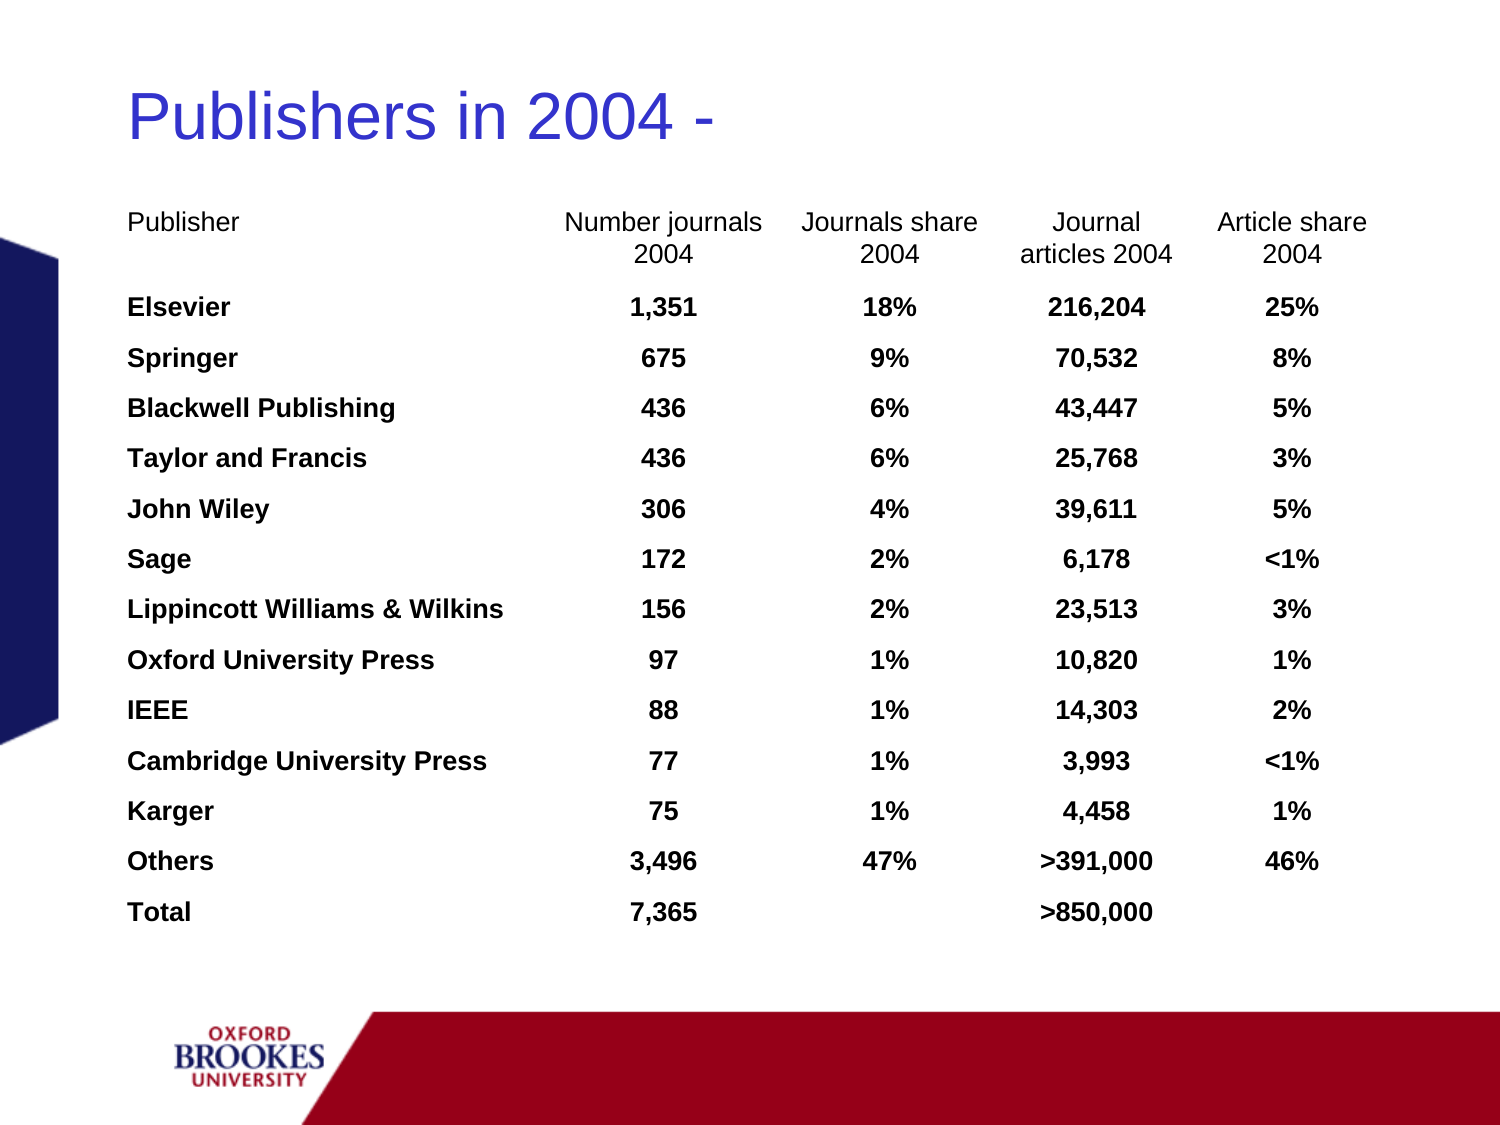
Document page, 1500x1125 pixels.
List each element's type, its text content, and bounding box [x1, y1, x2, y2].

table_cell 675 [543, 332, 783, 383]
table_cell <1% [1197, 534, 1387, 584]
table_cell 1% [1197, 635, 1387, 685]
table_cell 436 [543, 433, 783, 483]
table_cell 47% [783, 836, 996, 886]
title Publishers in 2004 - [112, 56, 1388, 170]
table_cell 25,768 [996, 433, 1197, 483]
table_cell John Wiley [112, 483, 543, 534]
table_cell [1197, 886, 1387, 947]
table_cell Karger [112, 786, 543, 836]
table_cell 1% [1197, 786, 1387, 836]
table_header Journal articles 2004 [996, 196, 1197, 282]
table_cell 7,365 [543, 886, 783, 947]
table_cell 216,204 [996, 282, 1197, 332]
table_cell 172 [543, 534, 783, 584]
table_cell Taylor and Francis [112, 433, 543, 483]
table_cell 18% [783, 282, 996, 332]
table_header Number journals 2004 [543, 196, 783, 282]
table_cell [783, 886, 996, 947]
table_cell Cambridge University Press [112, 735, 543, 786]
table_cell 6,178 [996, 534, 1197, 584]
table_cell 88 [543, 685, 783, 735]
table_cell 70,532 [996, 332, 1197, 383]
table_cell IEEE [112, 685, 543, 735]
table_cell 2% [783, 534, 996, 584]
table_cell 306 [543, 483, 783, 534]
table_header Journals share 2004 [783, 196, 996, 282]
table_cell 39,611 [996, 483, 1197, 534]
table_cell 97 [543, 635, 783, 685]
table_cell 3% [1197, 584, 1387, 635]
table_cell 3,993 [996, 735, 1197, 786]
table_cell 4% [783, 483, 996, 534]
table_cell Total [112, 886, 543, 947]
table_header Publisher [112, 196, 543, 282]
table_cell 1,351 [543, 282, 783, 332]
table_cell <1% [1197, 735, 1387, 786]
table_cell 75 [543, 786, 783, 836]
table_cell 8% [1197, 332, 1387, 383]
table_cell Blackwell Publishing [112, 383, 543, 433]
table_cell 43,447 [996, 383, 1197, 433]
table_cell 46% [1197, 836, 1387, 886]
table_cell 1% [783, 735, 996, 786]
table_cell 1% [783, 685, 996, 735]
table_cell 6% [783, 433, 996, 483]
table_cell 2% [1197, 685, 1387, 735]
table_cell 5% [1197, 483, 1387, 534]
table_cell 9% [783, 332, 996, 383]
table_cell 436 [543, 383, 783, 433]
table_cell 14,303 [996, 685, 1197, 735]
table_cell Others [112, 836, 543, 886]
table_cell 77 [543, 735, 783, 786]
table_cell >850,000 [996, 886, 1197, 947]
table_cell Springer [112, 332, 543, 383]
table_cell 10,820 [996, 635, 1197, 685]
table_cell Oxford University Press [112, 635, 543, 685]
table_cell >391,000 [996, 836, 1197, 886]
table_cell Sage [112, 534, 543, 584]
table_cell 5% [1197, 383, 1387, 433]
table_header Article share 2004 [1197, 196, 1387, 282]
table_cell 6% [783, 383, 996, 433]
table_cell Elsevier [112, 282, 543, 332]
table_cell 4,458 [996, 786, 1197, 836]
table_cell 25% [1197, 282, 1387, 332]
table_cell 3% [1197, 433, 1387, 483]
table_cell 3,496 [543, 836, 783, 886]
table_cell 156 [543, 584, 783, 635]
table_cell 2% [783, 584, 996, 635]
picture [0, 0, 1500, 1125]
table_cell Lippincott Williams & Wilkins [112, 584, 543, 635]
table_cell 1% [783, 786, 996, 836]
table_cell 1% [783, 635, 996, 685]
table_cell 23,513 [996, 584, 1197, 635]
